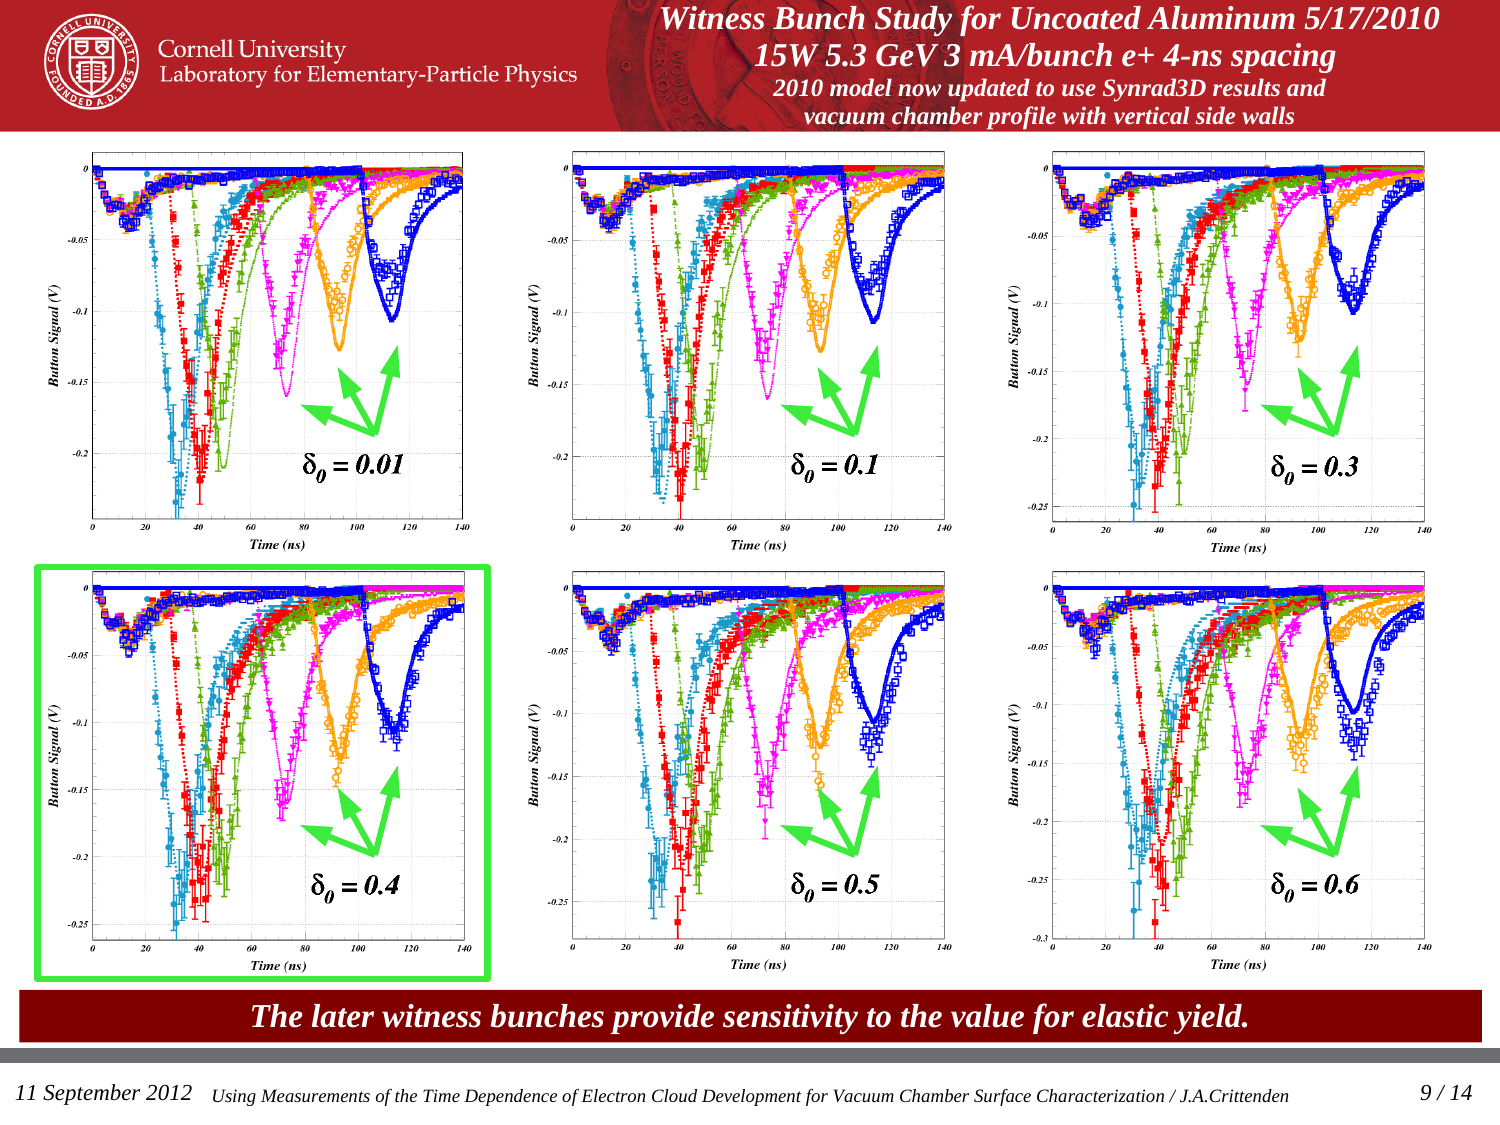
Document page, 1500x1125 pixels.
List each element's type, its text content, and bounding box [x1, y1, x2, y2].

text_box The later witness bunches provide sensitivity to the value for elastic yield. [19, 989, 1482, 1043]
picture [45, 149, 474, 555]
picture [1005, 149, 1434, 555]
picture [45, 570, 474, 976]
picture [1005, 569, 1434, 976]
picture [0, 0, 600, 132]
picture [525, 149, 954, 555]
text_box Witness Bunch Study for Uncoated Aluminum 5/17/2010 15W 5.3 GeV 3 mA/bunch e+ 4-ns spacing 2010 model now updated to use Synrad3D results and vacuum chamber profile with vertical side walls [600, 0, 1500, 136]
picture [525, 569, 954, 976]
